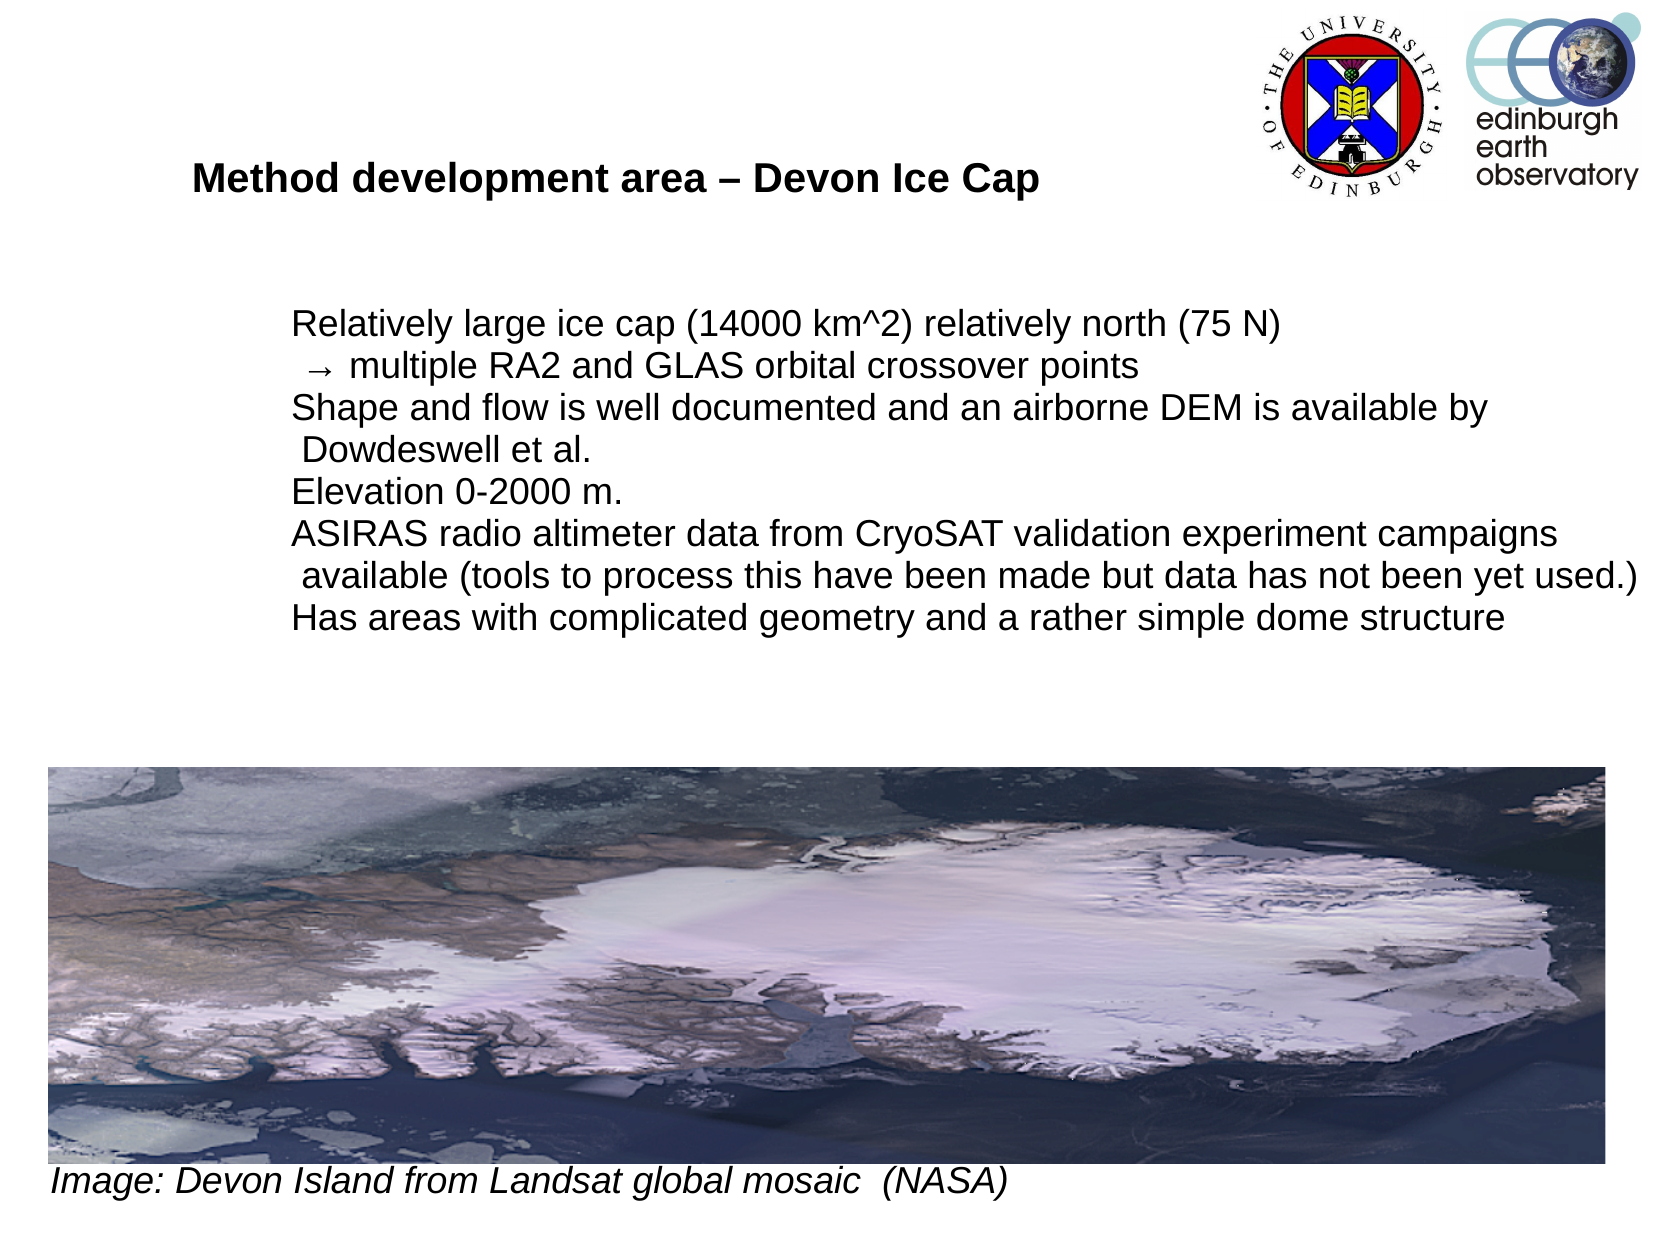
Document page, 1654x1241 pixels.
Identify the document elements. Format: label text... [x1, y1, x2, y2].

text_box Image: Devon Island from Landsat global mosaic (NASA) [35, 1152, 1021, 1215]
text_box Method development area – Devon Ice Cap [177, 147, 1054, 217]
picture [1464, 11, 1642, 191]
text_box Relatively large ice cap (14000 km^2) relatively north (75 N) → multiple RA2 and GLAS orbital crossover points Shape and flow is well documented and an airborne DEM is available by Dowdeswell et al. Elevation 0-2000 m. ASIRAS radio altimeter data from CryoSAT validation experiment campaigns available (tools to process this have been made but data has not been yet used.) Has areas with complicated geometry and a rather simple dome structure [265, 295, 1651, 729]
picture [48, 767, 1606, 1164]
picture [1258, 10, 1447, 201]
